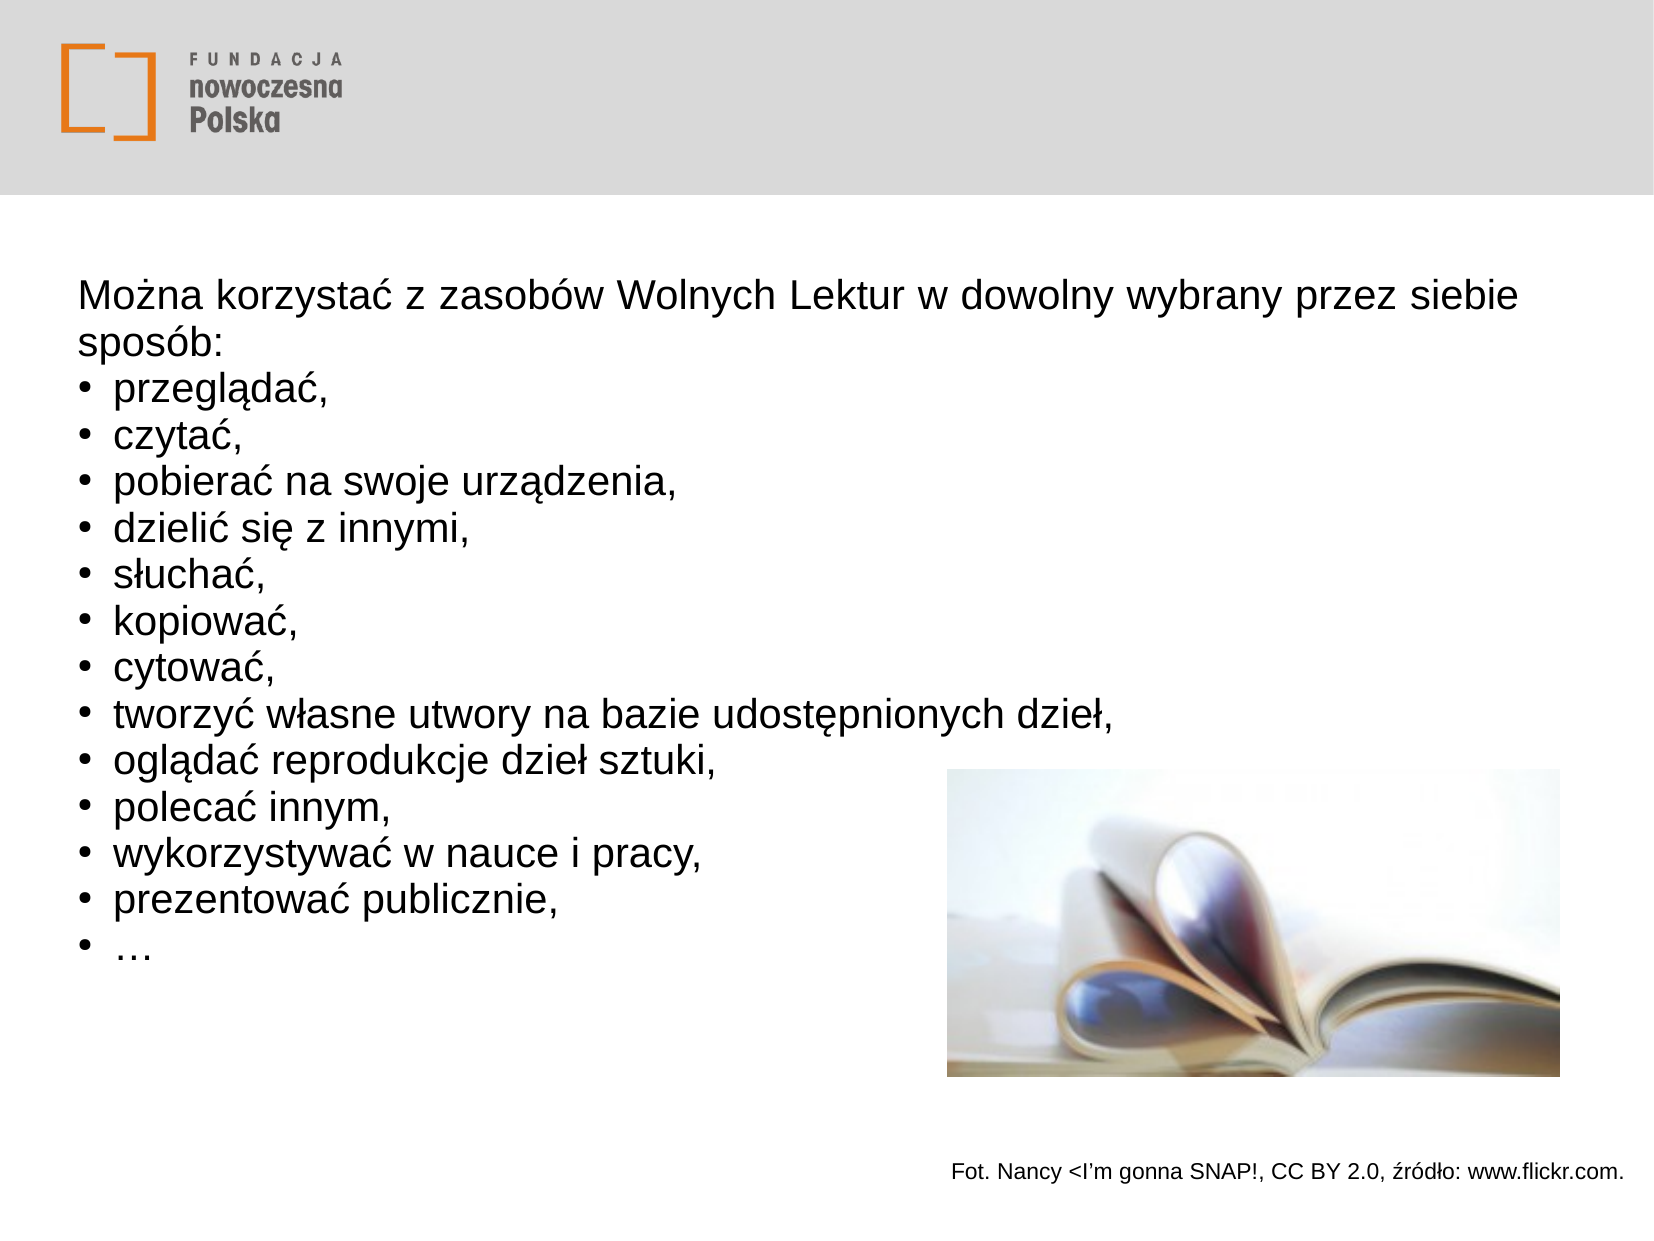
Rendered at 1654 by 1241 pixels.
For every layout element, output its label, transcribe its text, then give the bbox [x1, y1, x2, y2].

text_box Można korzystać z zasobów Wolnych Lektur w dowolny wybrany przez siebie sposób: przeglądać, czytać, pobierać na swoje urządzenia, dzielić się z innymi, słuchać, kopiować, cytować, tworzyć własne utwory na bazie udostępnionych dzieł, oglądać reprodukcje dzieł sztuki, polecać innym, wykorzystywać w nauce i pracy, prezentować publicznie, … [63, 264, 1597, 977]
picture [58, 34, 345, 154]
picture [947, 769, 1560, 1077]
text_box Fot. Nancy <I’m gonna SNAP!, CC BY 2.0, źródło: www.flickr.com. [936, 1151, 1654, 1193]
text_box [0, 0, 1654, 195]
